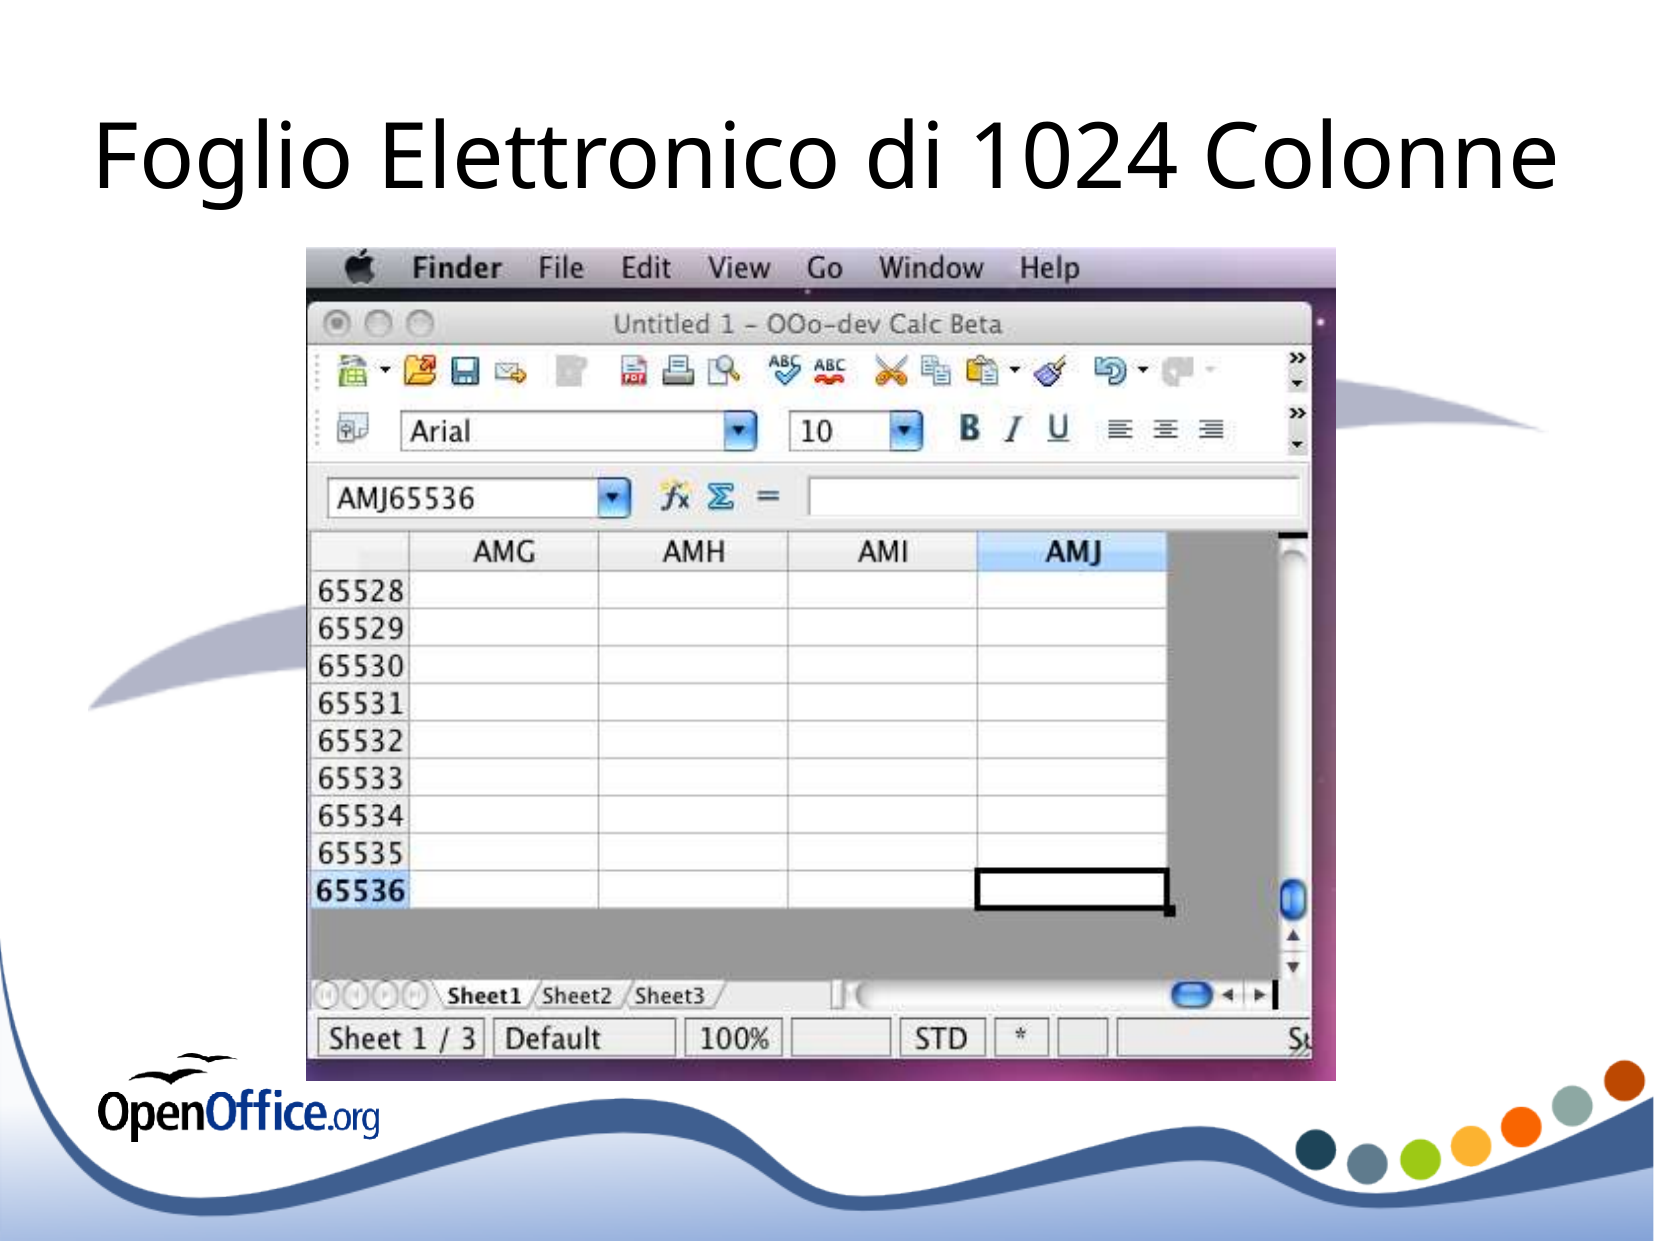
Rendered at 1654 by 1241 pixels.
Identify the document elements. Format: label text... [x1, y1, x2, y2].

picture [0, 250, 1654, 1241]
title Foglio Elettronico di 1024 Colonne [82, 56, 1571, 250]
